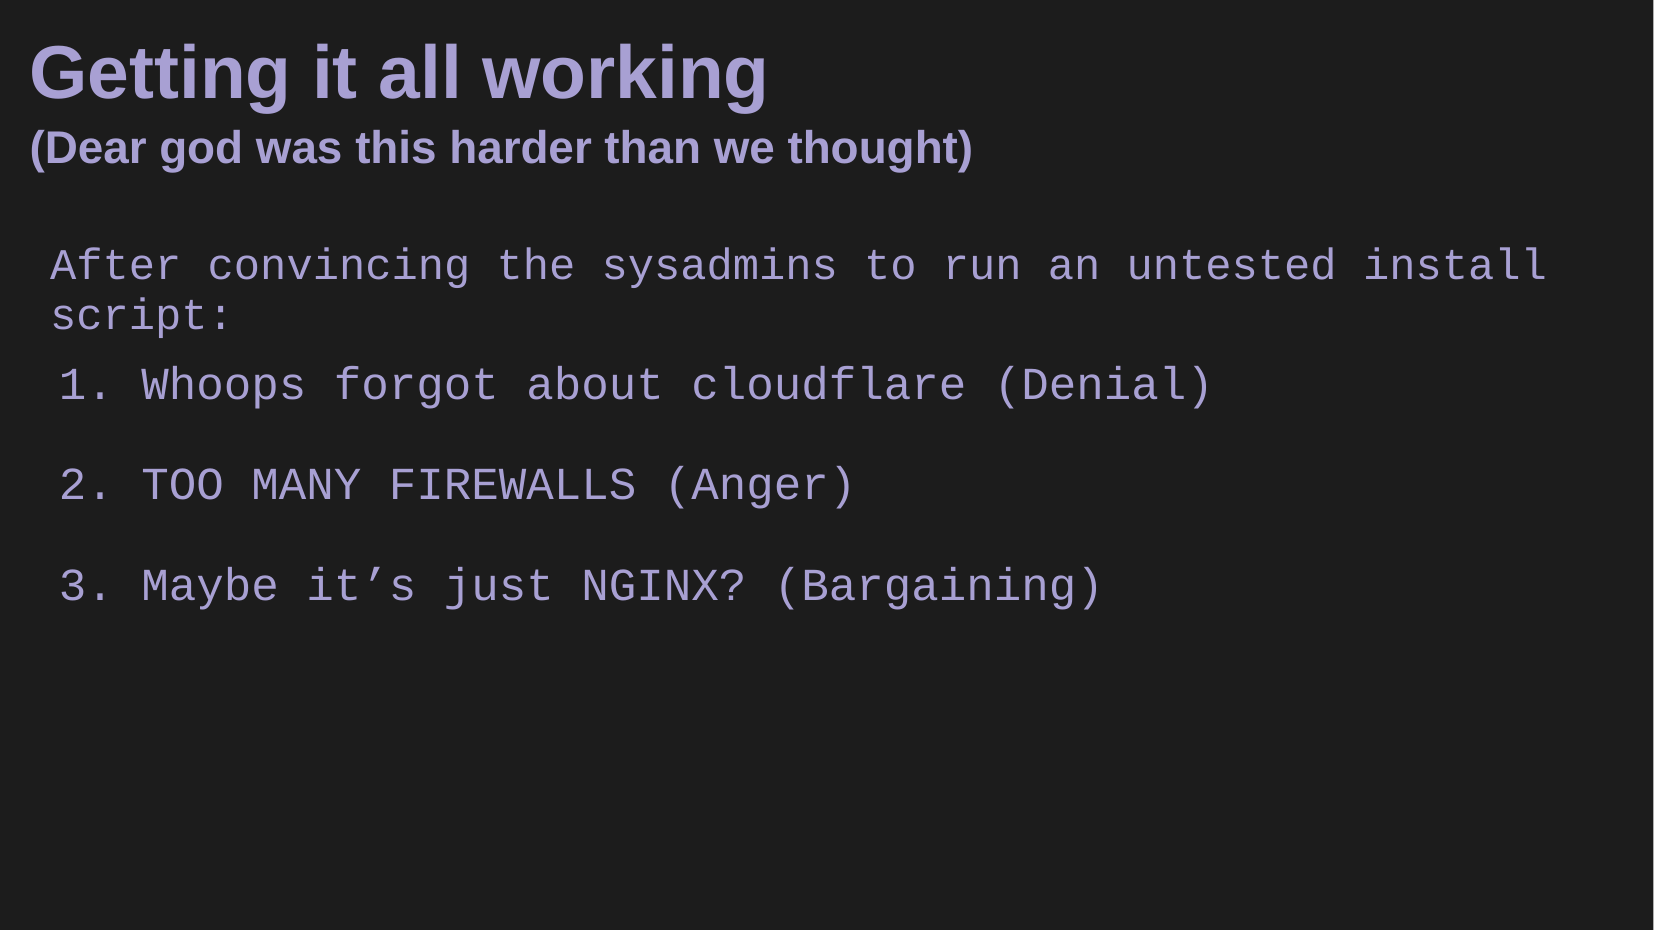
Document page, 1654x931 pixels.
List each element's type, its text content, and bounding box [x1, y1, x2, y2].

text_box 1. Whoops forgot about cloudflare (Denial) 2. TOO MANY FIREWALLS (Anger) 3. Maybe it’s just NGINX? (Bargaining) [0, 354, 1536, 857]
title (Dear god was this harder than we thought) [29, 88, 1536, 207]
text_box After convincing the sysadmins to run an untested install script: [0, 236, 1565, 355]
title Getting it all working [29, 11, 1536, 88]
